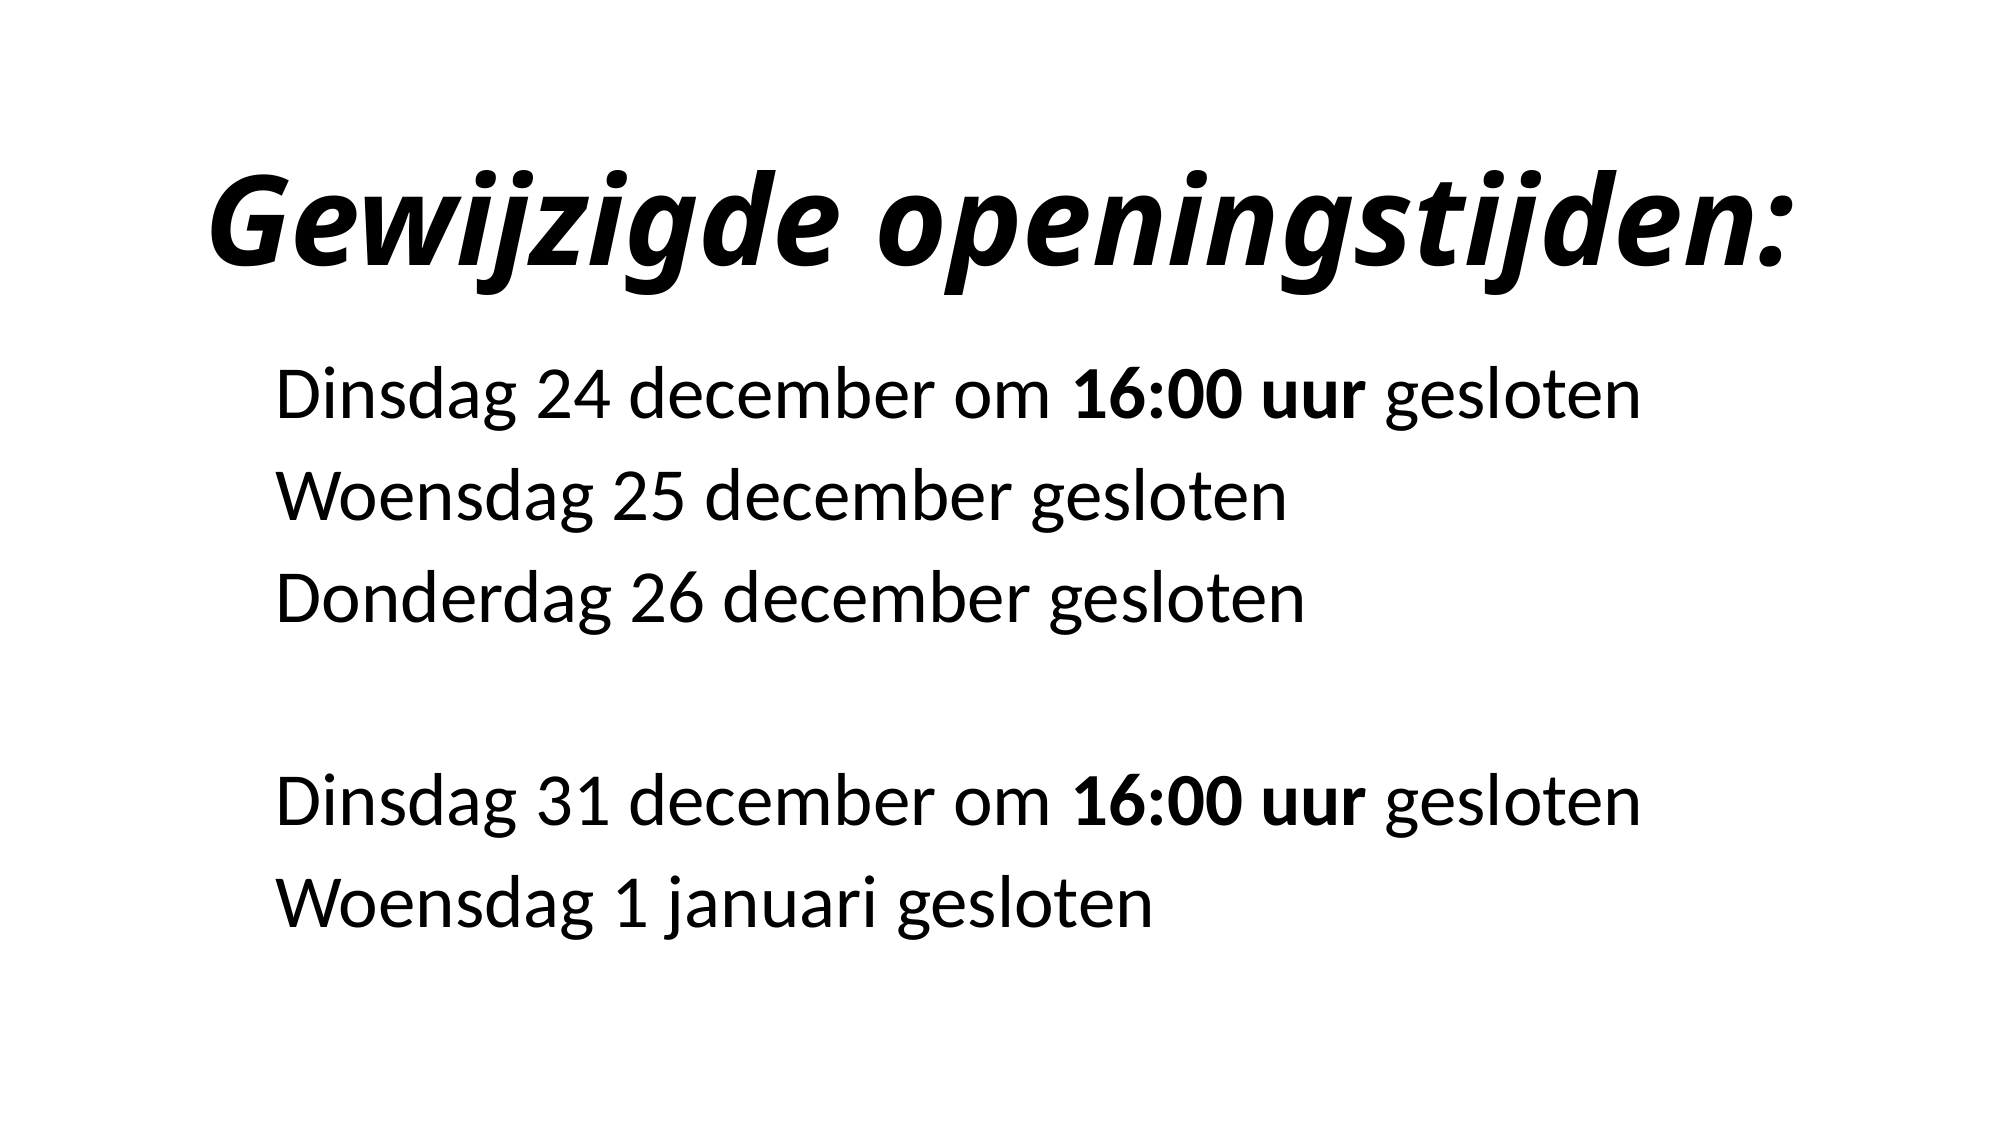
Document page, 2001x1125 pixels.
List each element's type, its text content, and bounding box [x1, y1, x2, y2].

title Gewijzigde openingstijden: [188, 106, 1812, 301]
subtitle Dinsdag 24 december om 16:00 uur gesloten Woensdag 25 december gesloten Donderdag 26 december gesloten Dinsdag 31 december om 16:00 uur gesloten Woensdag 1 januari gesloten [260, 346, 2000, 527]
